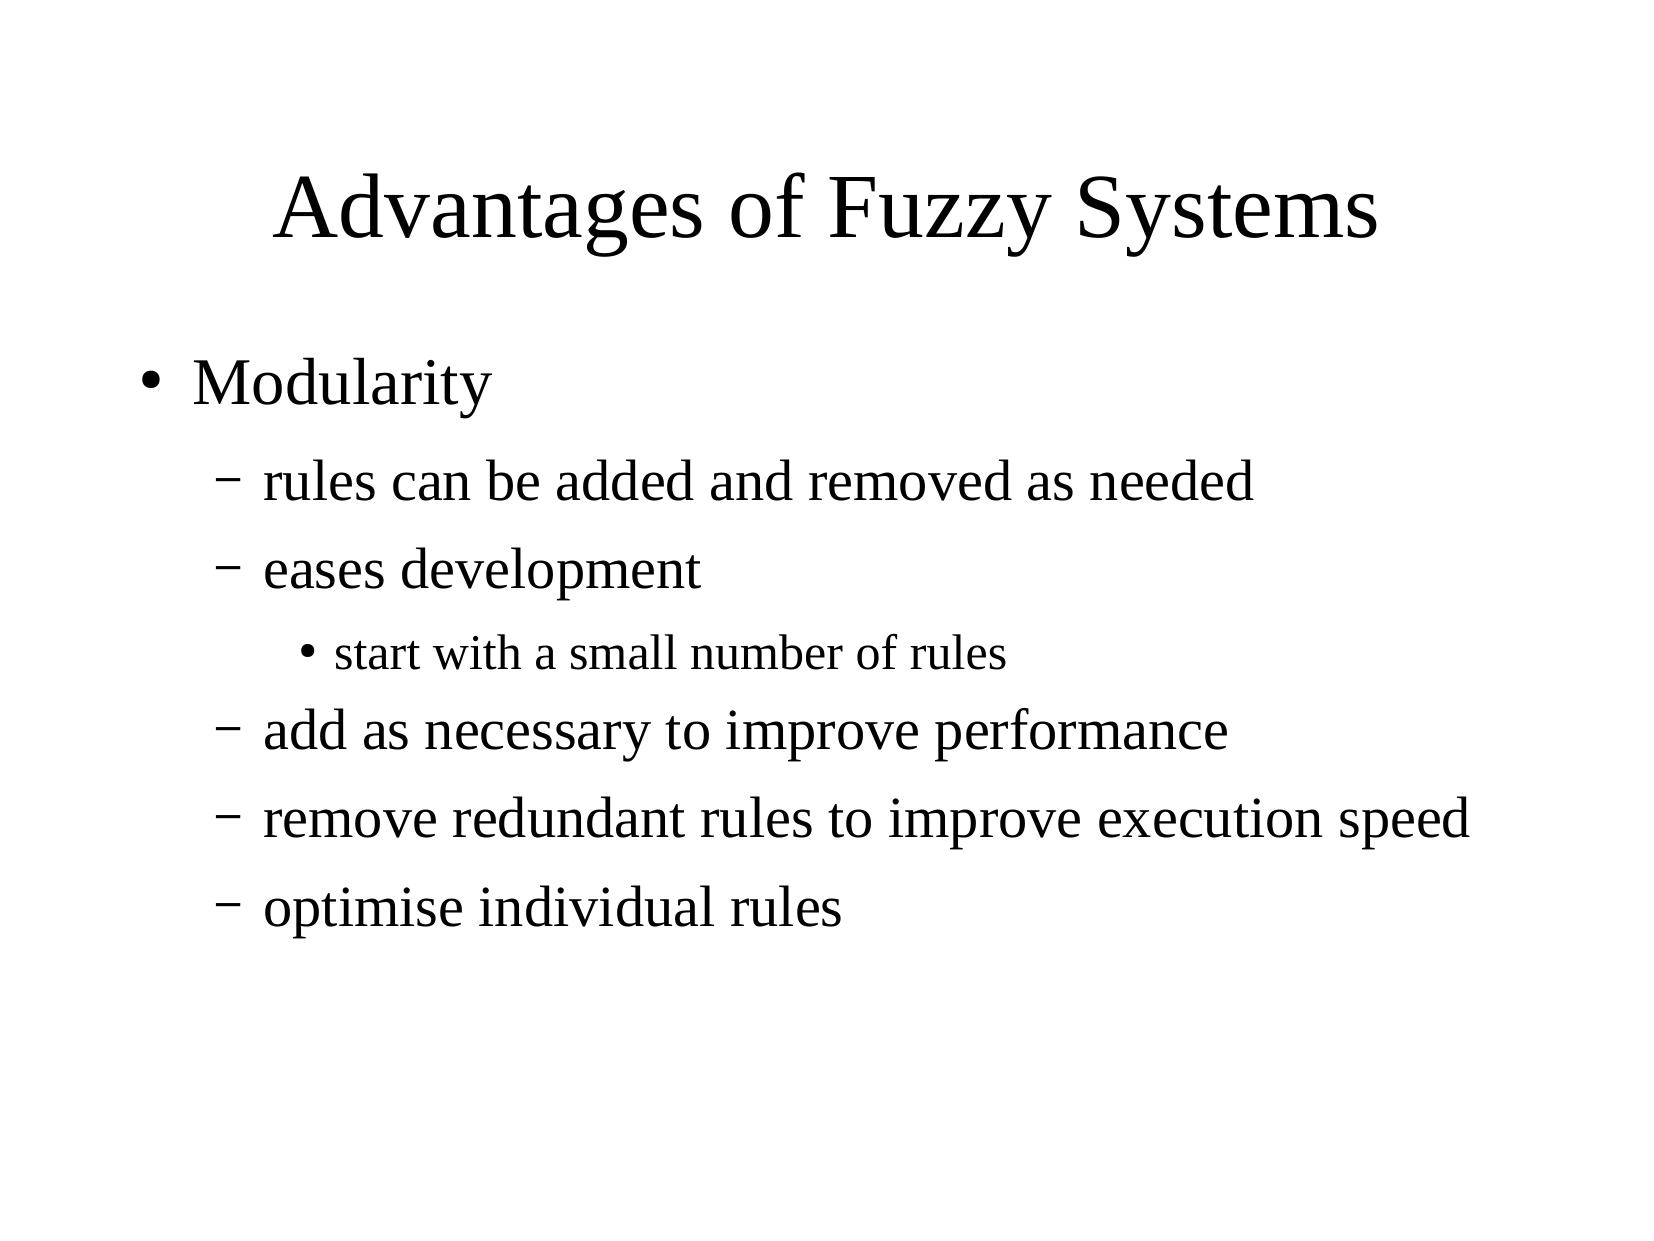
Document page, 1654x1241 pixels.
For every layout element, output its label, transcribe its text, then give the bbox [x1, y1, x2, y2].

list Modularity rules can be added and removed as needed eases development start with a small number of rules add as necessary to improve performance remove redundant rules to improve execution speed optimise individual rules [121, 344, 1534, 1127]
title Advantages of Fuzzy Systems [121, 102, 1534, 311]
